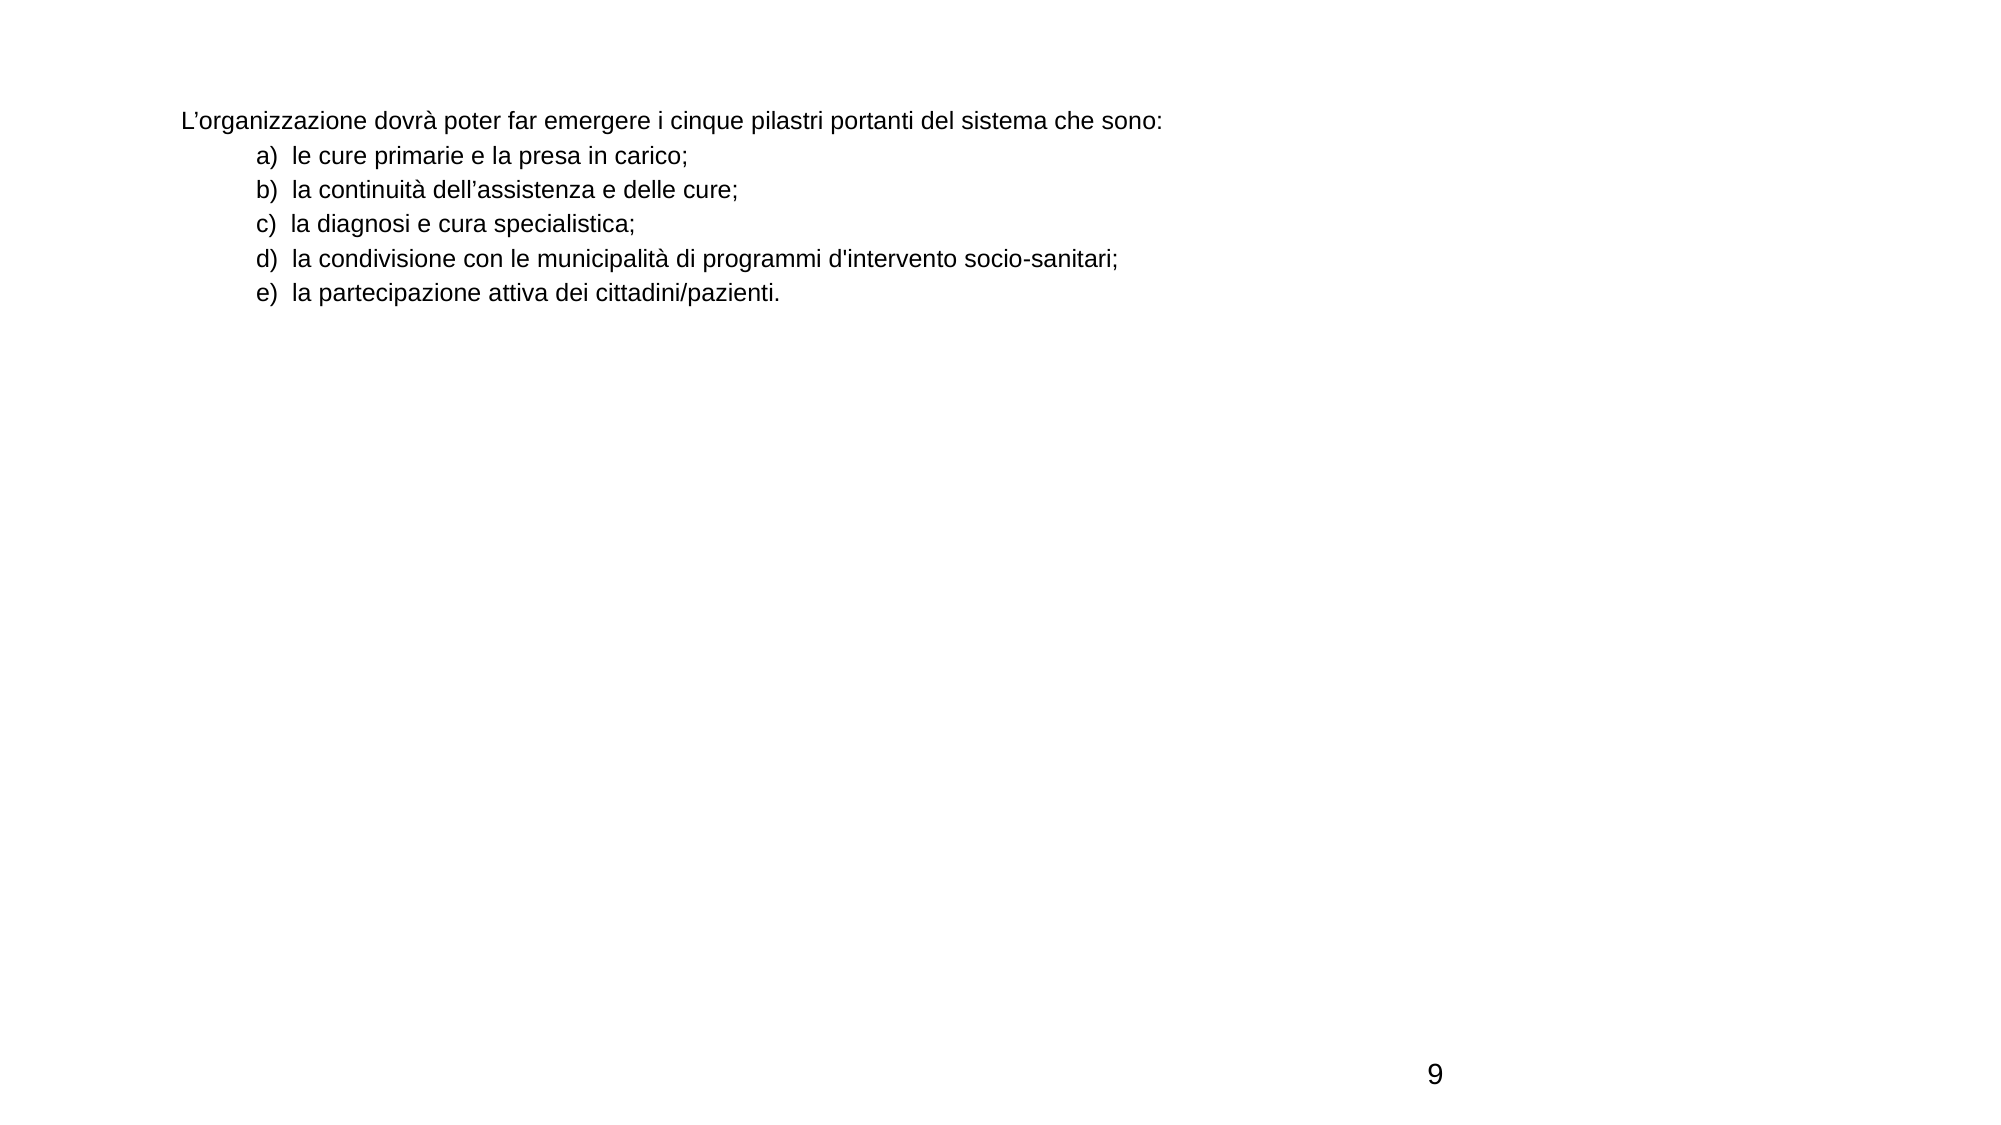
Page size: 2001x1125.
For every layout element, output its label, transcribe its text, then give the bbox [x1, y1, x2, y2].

slide_number <numero> [1412, 1042, 1863, 1103]
text_box L’organizzazione dovrà poter far emergere i cinque pilastri portanti del sistema che sono: a) le cure primarie e la presa in carico; b) la continuità dell’assistenza e delle cure; c) la diagnosi e cura specialistica; d) la condivisione con le municipalità di programmi d'intervento socio-sanitari; e) la partecipazione attiva dei cittadini/pazienti. [166, 0, 1866, 408]
